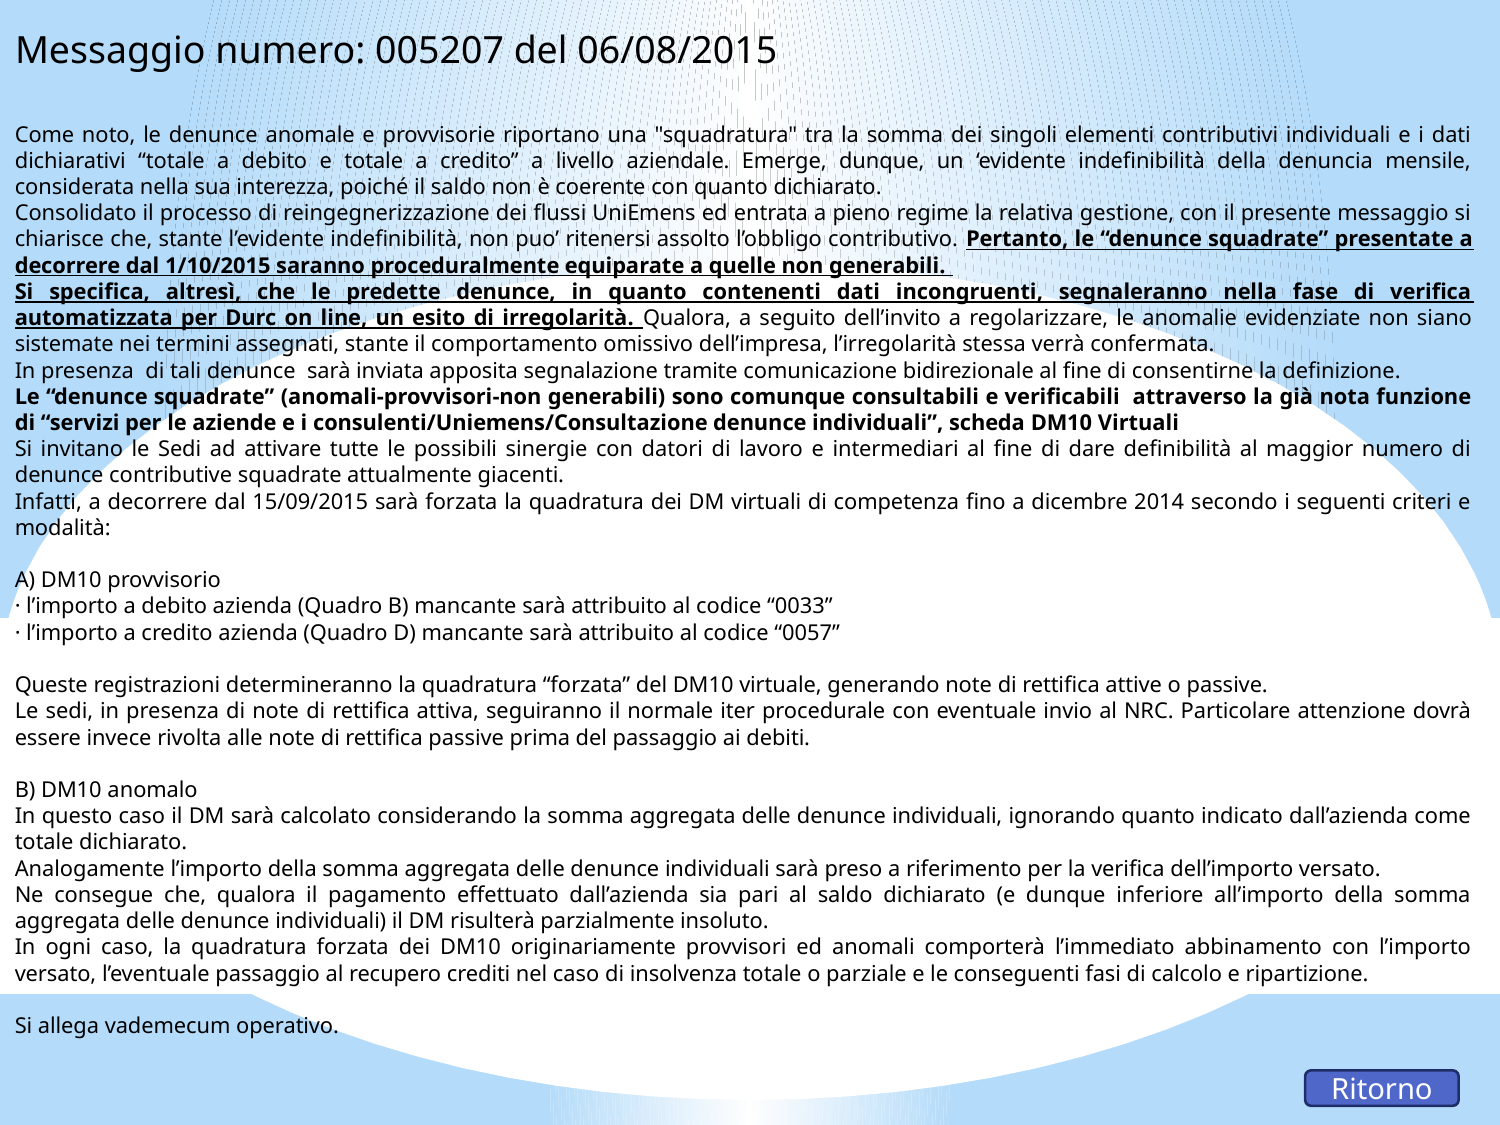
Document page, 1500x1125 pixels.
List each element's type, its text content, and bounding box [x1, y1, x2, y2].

text_box Come noto, le denunce anomale e provvisorie riportano una "squadratura" tra la somma dei singoli elementi contributivi individuali e i dati dichiarativi “totale a debito e totale a credito” a livello aziendale. Emerge, dunque, un ‘evidente indefinibilità della denuncia mensile, considerata nella sua interezza, poiché il saldo non è coerente con quanto dichiarato. Consolidato il processo di reingegnerizzazione dei flussi UniEmens ed entrata a pieno regime la relativa gestione, con il presente messaggio si chiarisce che, stante l’evidente indefinibilità, non puo’ ritenersi assolto l’obbligo contributivo. Pertanto, le “denunce squadrate” presentate a decorrere dal 1/10/2015 saranno proceduralmente equiparate a quelle non generabili. Si specifica, altresì, che le predette denunce, in quanto contenenti dati incongruenti, segnaleranno nella fase di verifica automatizzata per Durc on line, un esito di irregolarità. Qualora, a seguito dell’invito a regolarizzare, le anomalie evidenziate non siano sistemate nei termini assegnati, stante il comportamento omissivo dell’impresa, l’irregolarità stessa verrà confermata. In presenza di tali denunce sarà inviata apposita segnalazione tramite comunicazione bidirezionale al fine di consentirne la definizione. Le “denunce squadrate” (anomali-provvisori-non generabili) sono comunque consultabili e verificabili attraverso la già nota funzione di “servizi per le aziende e i consulenti/Uniemens/Consultazione denunce individuali”, scheda DM10 Virtuali Si invitano le Sedi ad attivare tutte le possibili sinergie con datori di lavoro e intermediari al fine di dare definibilità al maggior numero di denunce contributive squadrate attualmente giacenti. Infatti, a decorrere dal 15/09/2015 sarà forzata la quadratura dei DM virtuali di competenza fino a dicembre 2014 secondo i seguenti criteri e modalità: A) DM10 provvisorio · l’importo a debito azienda (Quadro B) mancante sarà attribuito al codice “0033” · l’importo a credito azienda (Quadro D) mancante sarà attribuito al codice “0057” Queste registrazioni determineranno la quadratura “forzata” del DM10 virtuale, generando note di rettifica attive o passive. Le sedi, in presenza di note di rettifica attiva, seguiranno il normale iter procedurale con eventuale invio al NRC. Particolare attenzione dovrà essere invece rivolta alle note di rettifica passive prima del passaggio ai debiti. B) DM10 anomalo In questo caso il DM sarà calcolato considerando la somma aggregata delle denunce individuali, ignorando quanto indicato dall’azienda come totale dichiarato. Analogamente l’importo della somma aggregata delle denunce individuali sarà preso a riferimento per la verifica dell’importo versato. Ne consegue che, qualora il pagamento effettuato dall’azienda sia pari al saldo dichiarato (e dunque inferiore all’importo della somma aggregata delle denunce individuali) il DM risulterà parzialmente insoluto. In ogni caso, la quadratura forzata dei DM10 originariamente provvisori ed anomali comporterà l’immediato abbinamento con l’importo versato, l’eventuale passaggio al recupero crediti nel caso di insolvenza totale o parziale e le conseguenti fasi di calcolo e ripartizione. Si allega vademecum operativo. [0, 112, 1489, 1046]
text_box Messaggio numero: 005207 del 06/08/2015 [0, 19, 793, 79]
text_box Ritorno [1305, 1070, 1459, 1106]
